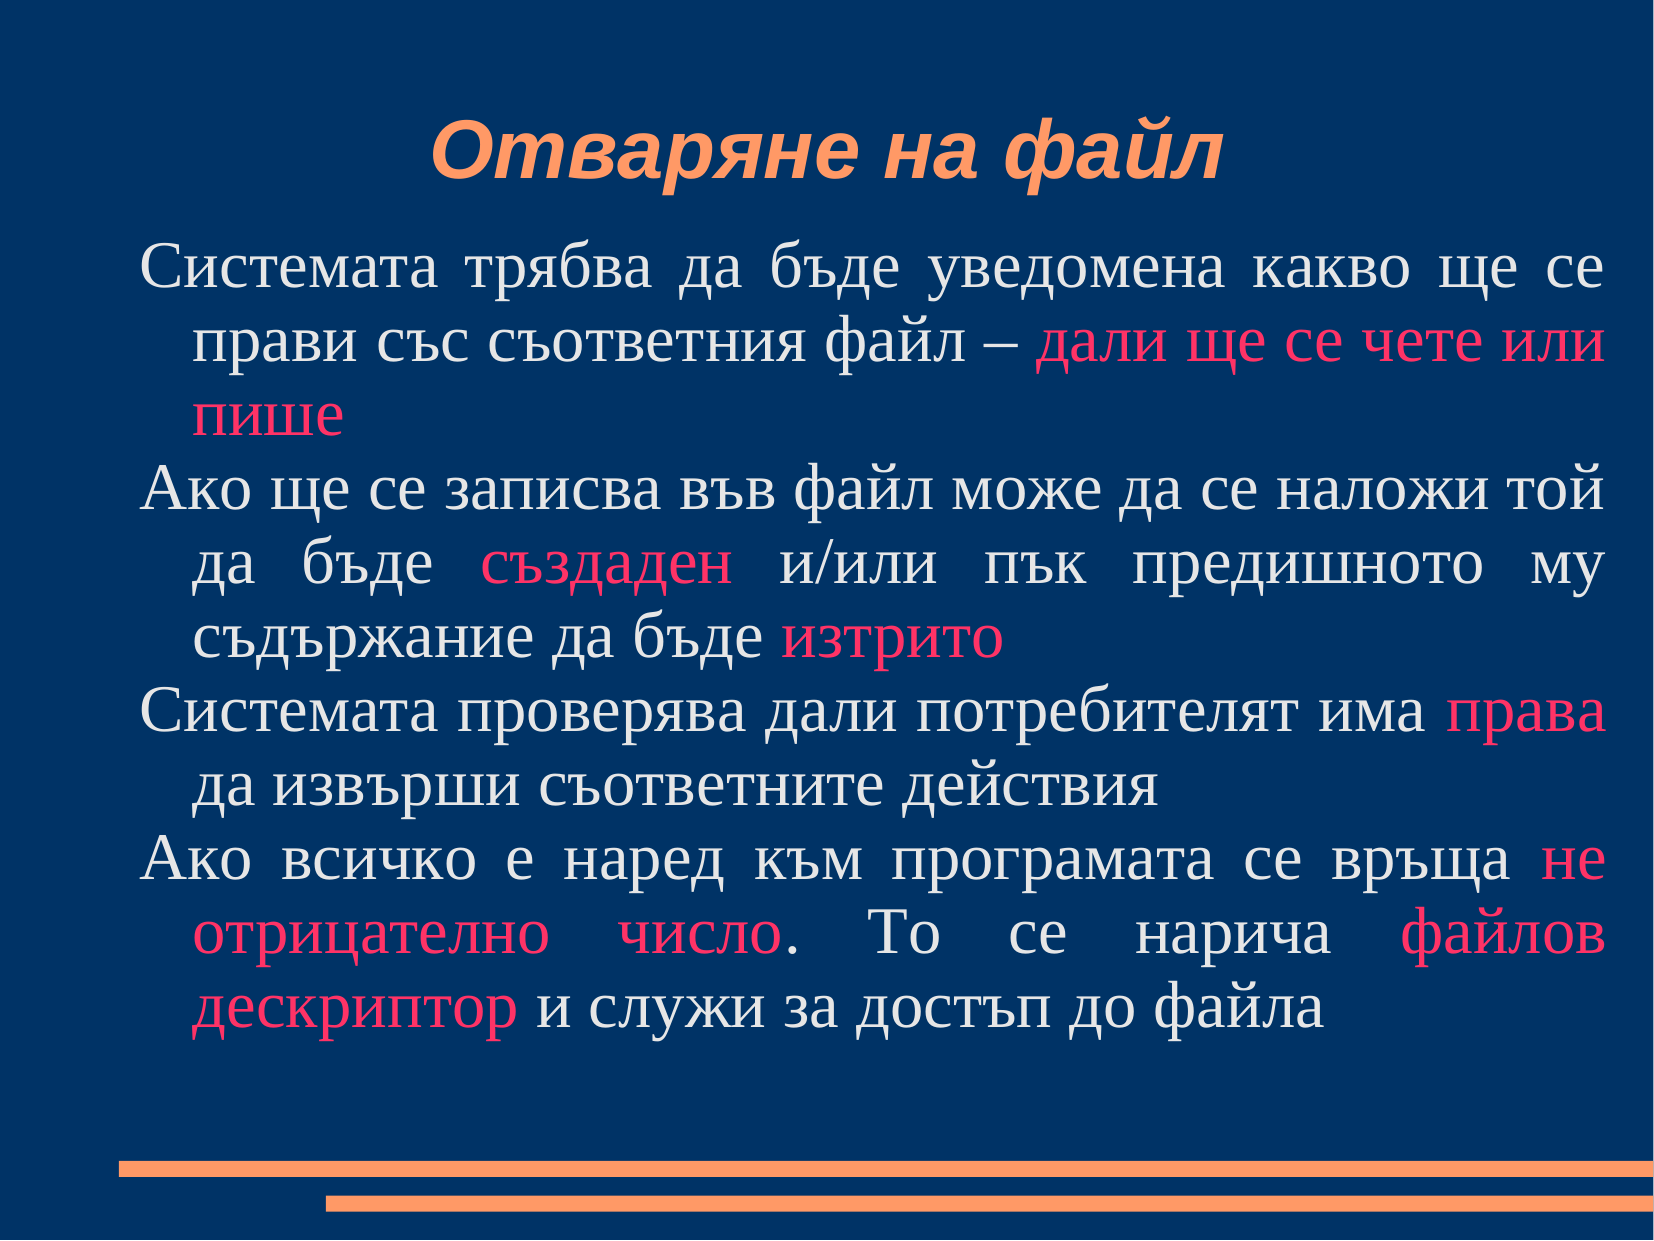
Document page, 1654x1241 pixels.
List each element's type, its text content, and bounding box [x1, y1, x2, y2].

list Системата трябва да бъде уведомена какво ще се прави със съответния файл – дали ще се чете или пише Ако ще се записва във файл може да се наложи той да бъде създаден и/или пък предишното му съдържание да бъде изтрито Системата проверява дали потребителят има права да извърши съответните действия Ако всичко е наред към програмата се връща не отрицателно число. То се нарича файлов дескриптор и служи за достъп до файла [121, 227, 1608, 1043]
title Отваряне на файл [121, 46, 1534, 227]
